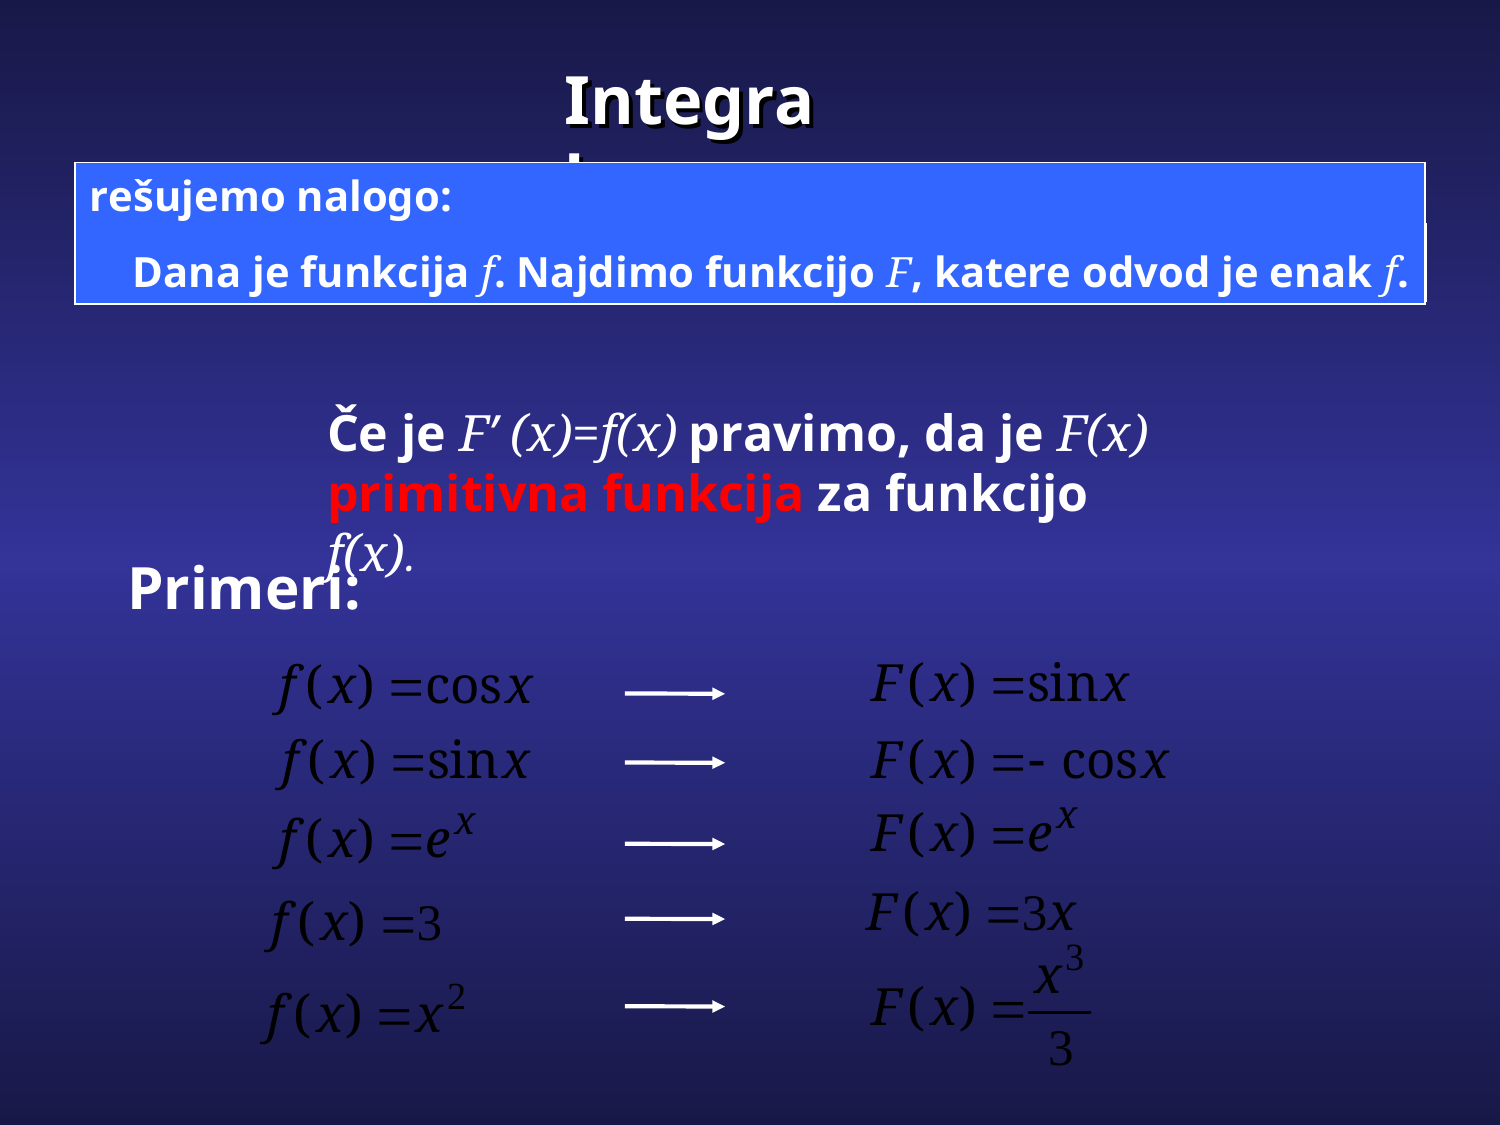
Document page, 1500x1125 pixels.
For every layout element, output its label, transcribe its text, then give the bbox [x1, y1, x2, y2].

chart [862, 654, 1140, 719]
chart [253, 893, 451, 963]
chart [249, 968, 477, 1054]
text_box rešujemo nalogo: Dana je funkcija f. Najdimo funkcijo F, katere odvod je enak f. [75, 162, 1426, 304]
chart [857, 883, 1102, 1077]
text_box Primeri: [112, 543, 413, 630]
text_box Če je F’ (x)=f(x) pravimo, da je F(x) primitivna funkcija za funkcijo f(x). [312, 393, 1201, 590]
chart [262, 731, 542, 880]
chart [862, 731, 1178, 869]
chart [262, 656, 544, 725]
text_box Integral [549, 49, 838, 162]
